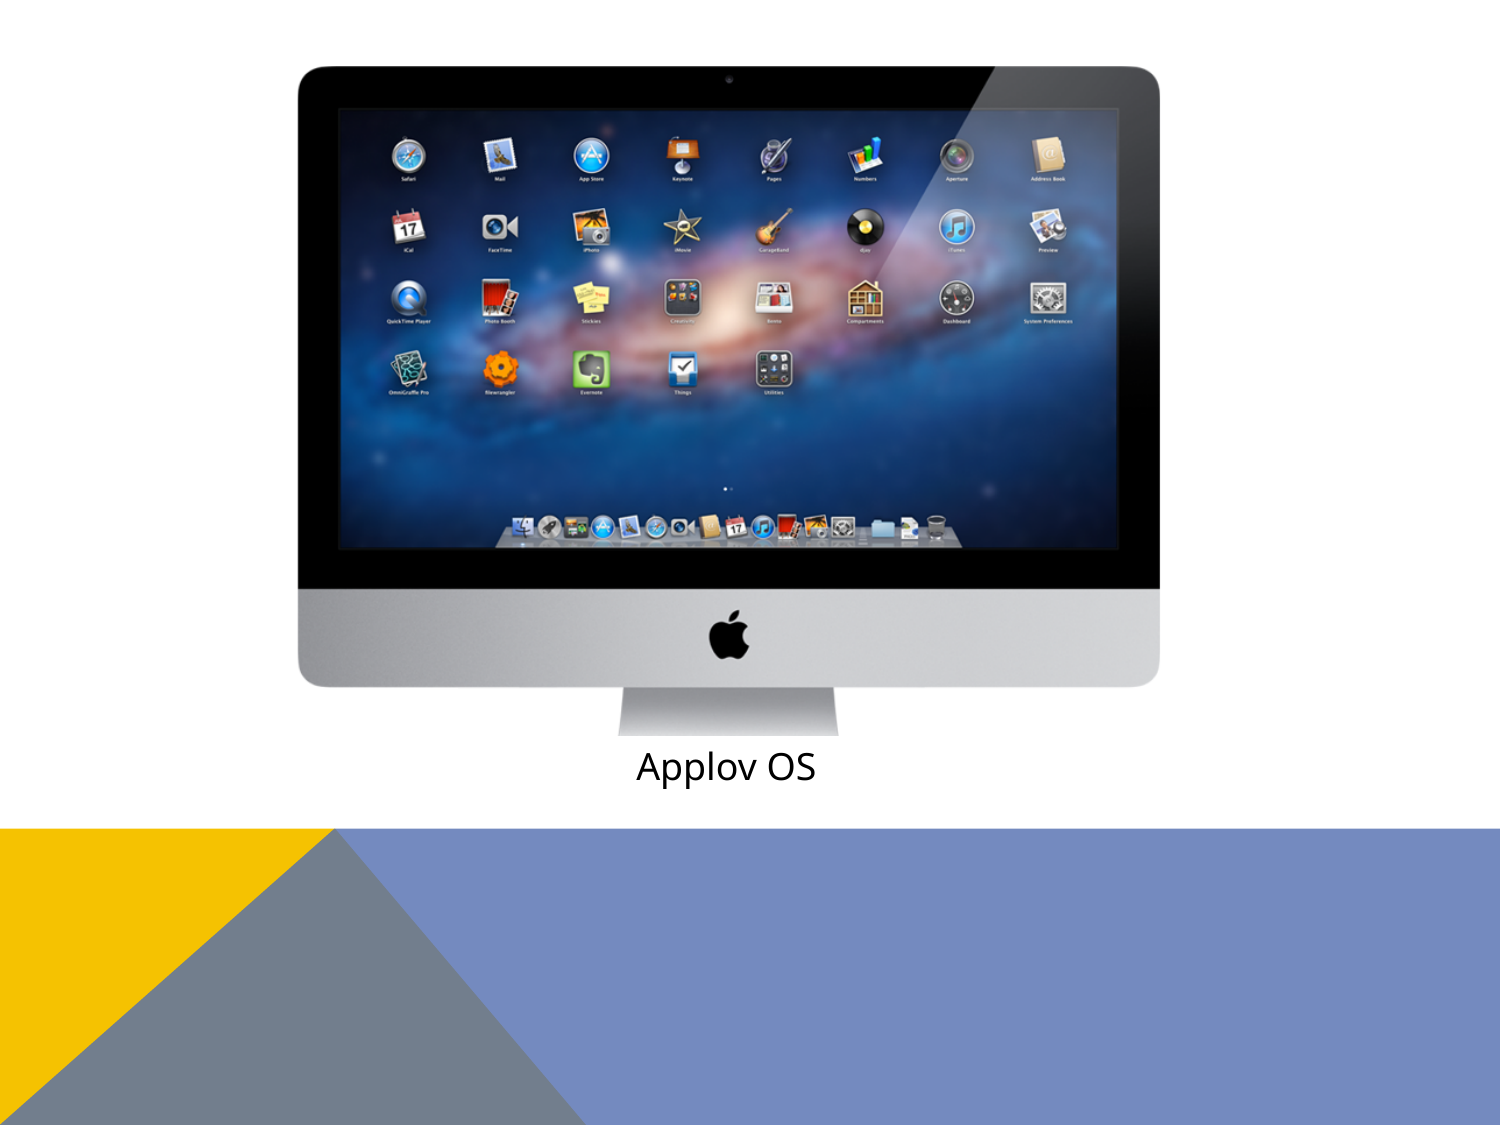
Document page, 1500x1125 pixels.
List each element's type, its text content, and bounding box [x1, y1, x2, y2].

text_box Applov OS [289, 735, 1164, 795]
picture [159, 66, 1300, 736]
